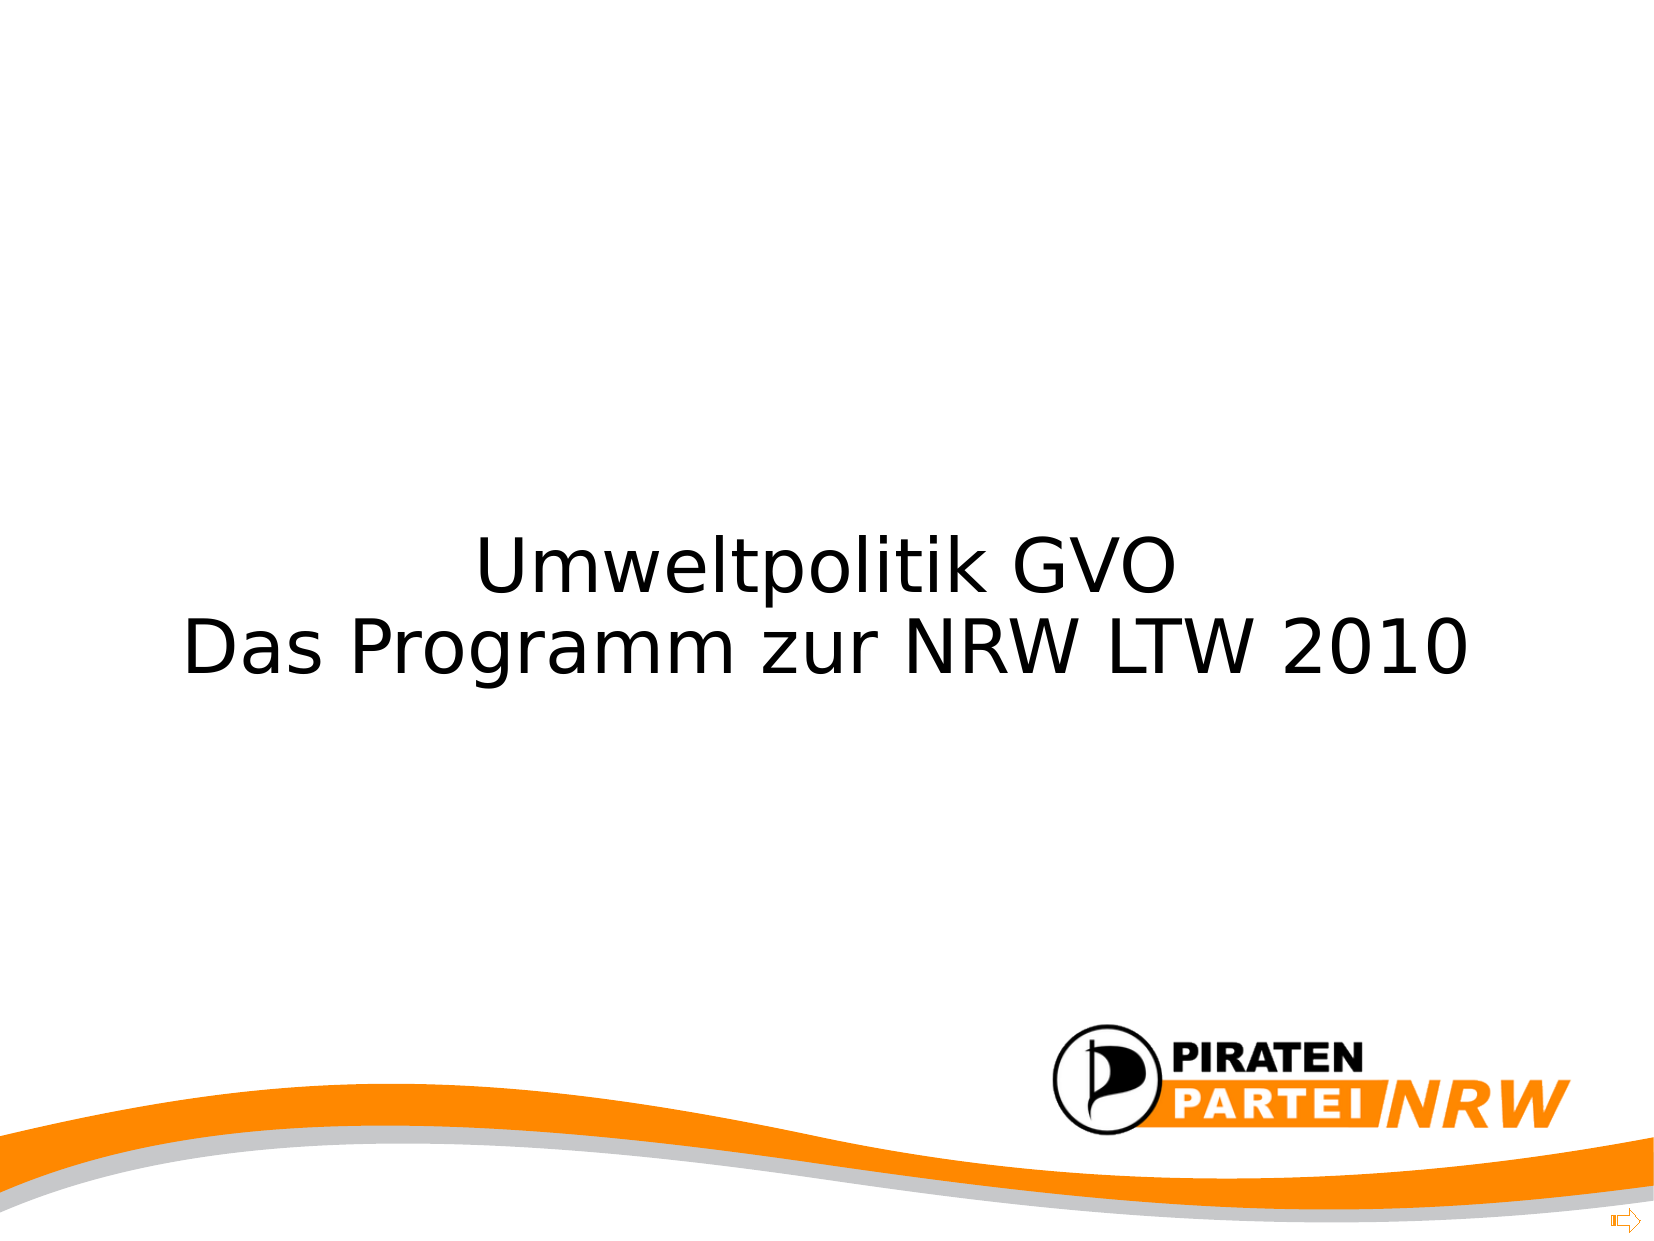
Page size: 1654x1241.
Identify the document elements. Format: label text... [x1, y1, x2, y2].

picture [1045, 1021, 1579, 1140]
text_box Umweltpolitik GVO [459, 515, 1195, 619]
title Das Programm zur NRW LTW 2010 [82, 604, 1571, 692]
